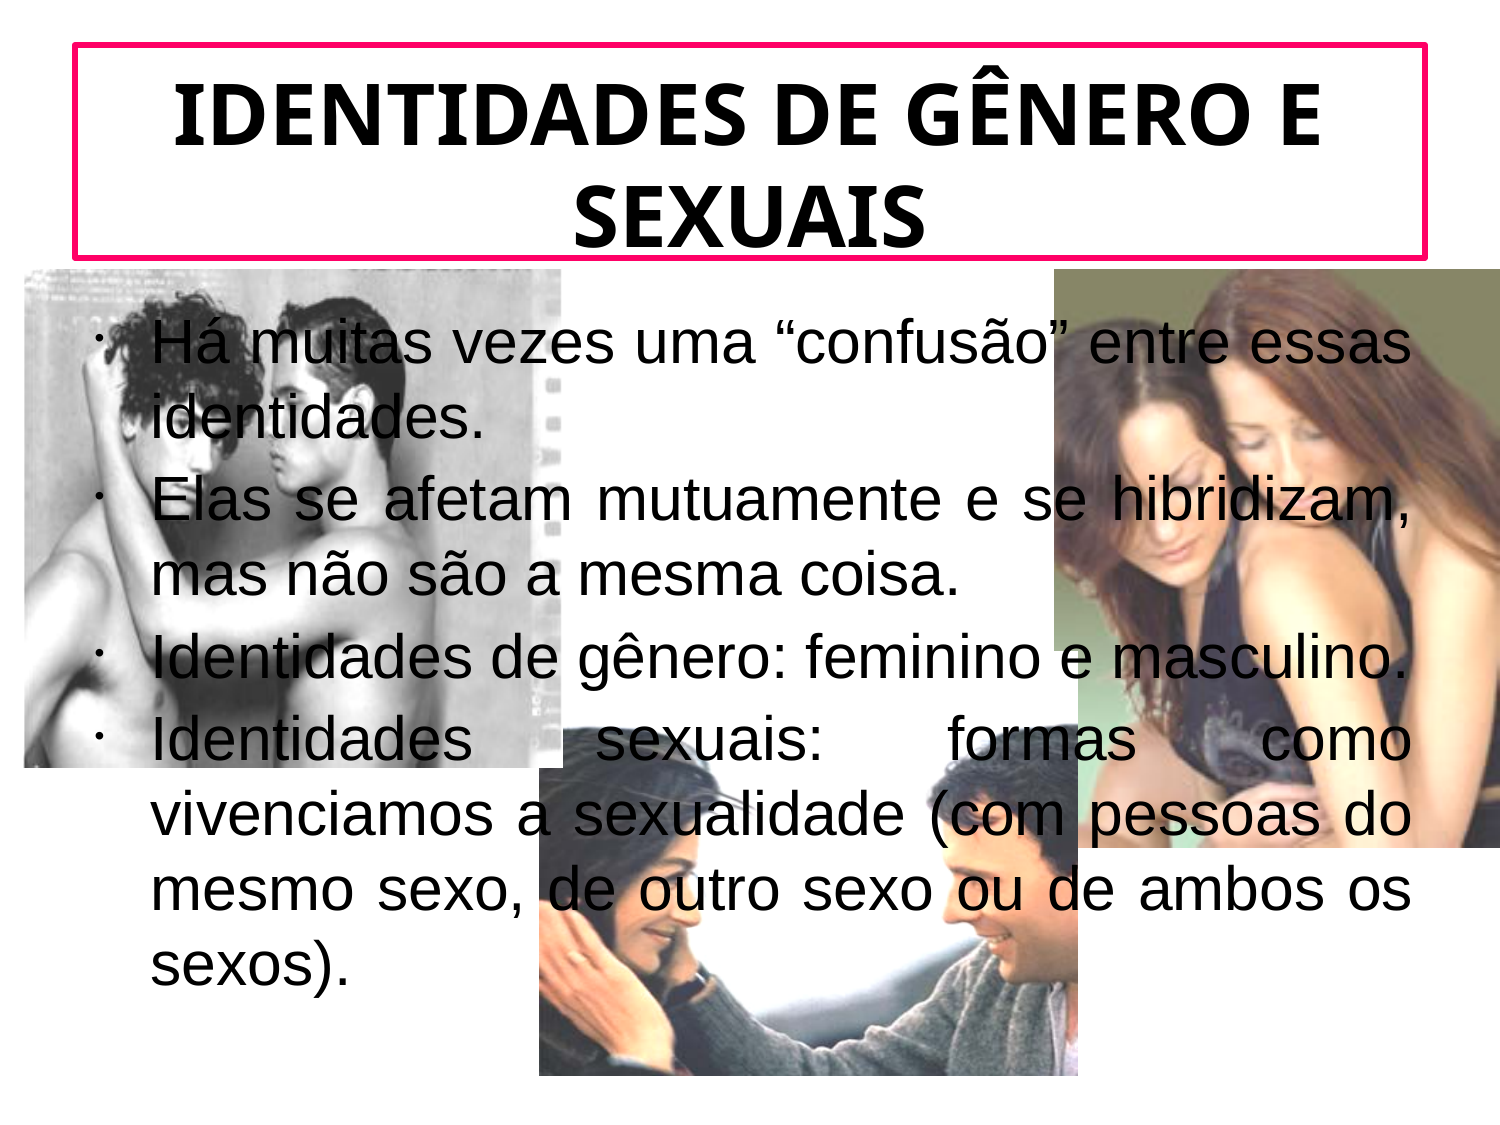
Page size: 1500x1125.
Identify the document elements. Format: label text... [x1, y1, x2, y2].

picture [1054, 269, 1500, 848]
text_box IDENTIDADES DE GÊNERO E SEXUAIS [74, 45, 1425, 258]
text_box Há muitas vezes uma “confusão” entre essas identidades. Elas se afetam mutuamente e se hibridizam, mas não são a mesma coisa. Identidades de gênero: feminino e masculino. Identidades sexuais: formas como vivenciamos a sexualidade (com pessoas do mesmo sexo, de outro sexo ou de ambos os sexos). [79, 285, 1430, 1067]
picture [23, 269, 563, 768]
picture [539, 1067, 1078, 1076]
